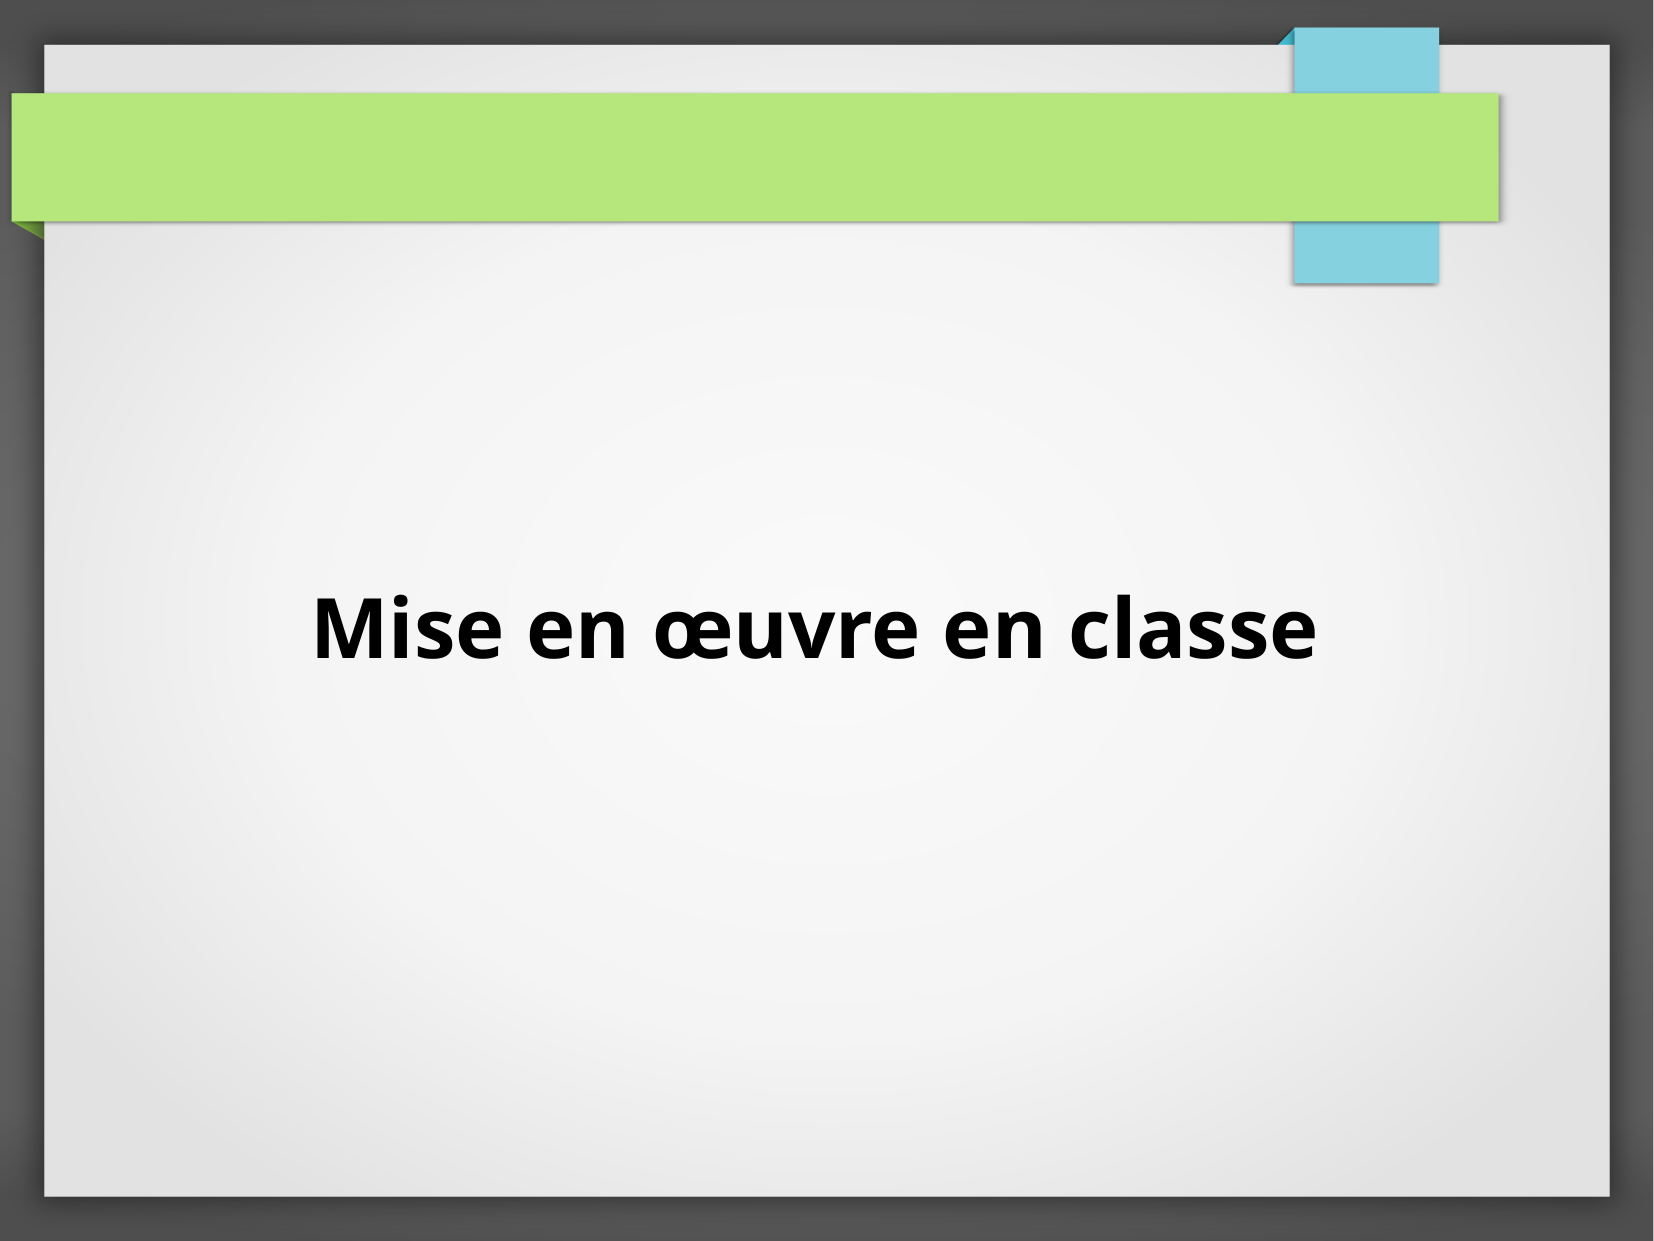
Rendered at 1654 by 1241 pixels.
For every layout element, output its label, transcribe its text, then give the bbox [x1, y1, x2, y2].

subtitle Mise en œuvre en classe [70, 106, 1560, 1146]
picture [0, 0, 1654, 1241]
